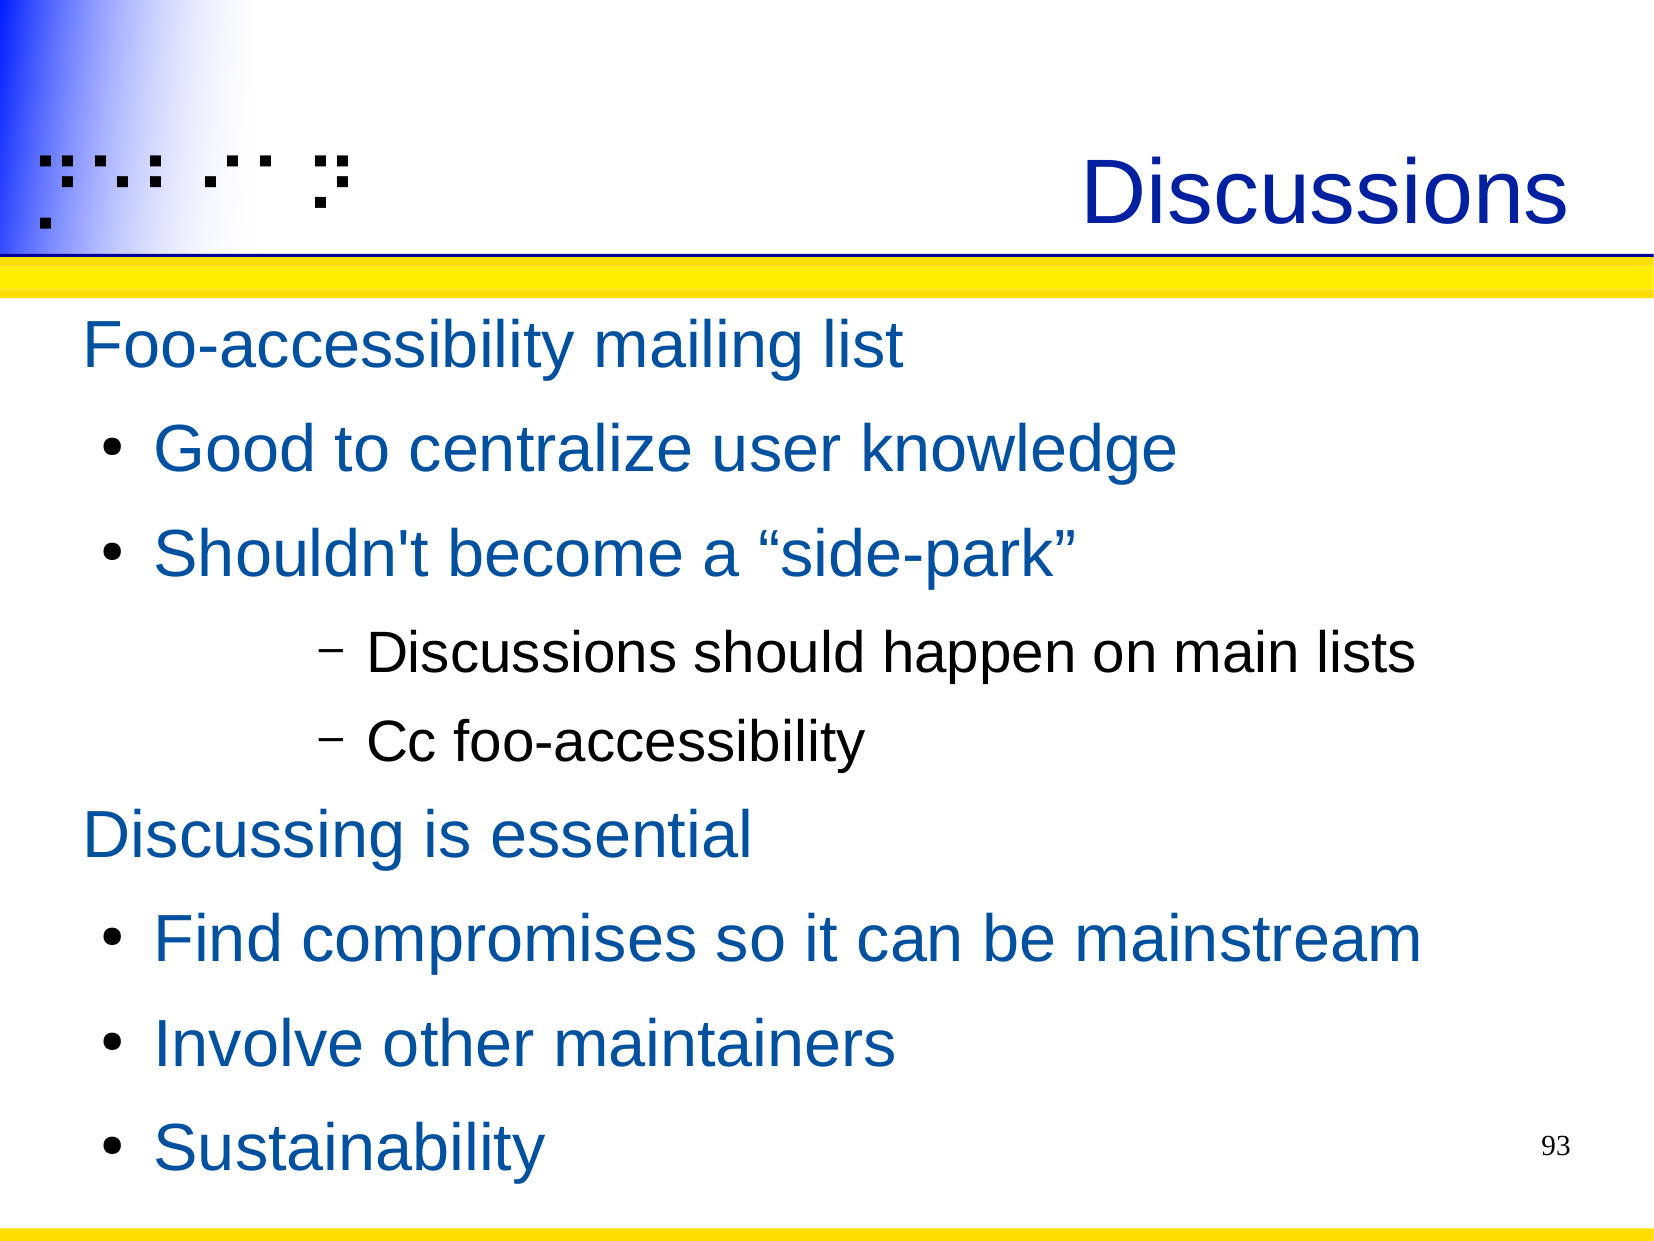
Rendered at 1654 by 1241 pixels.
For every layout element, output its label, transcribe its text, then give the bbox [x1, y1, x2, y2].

title Discussions [372, 126, 1571, 257]
list Foo-accessibility mailing list Good to centralize user knowledge Shouldn't become a “side-park” Discussions should happen on main lists Cc foo-accessibility Discussing is essential Find compromises so it can be mainstream Involve other maintainers Sustainability [82, 307, 1571, 1185]
